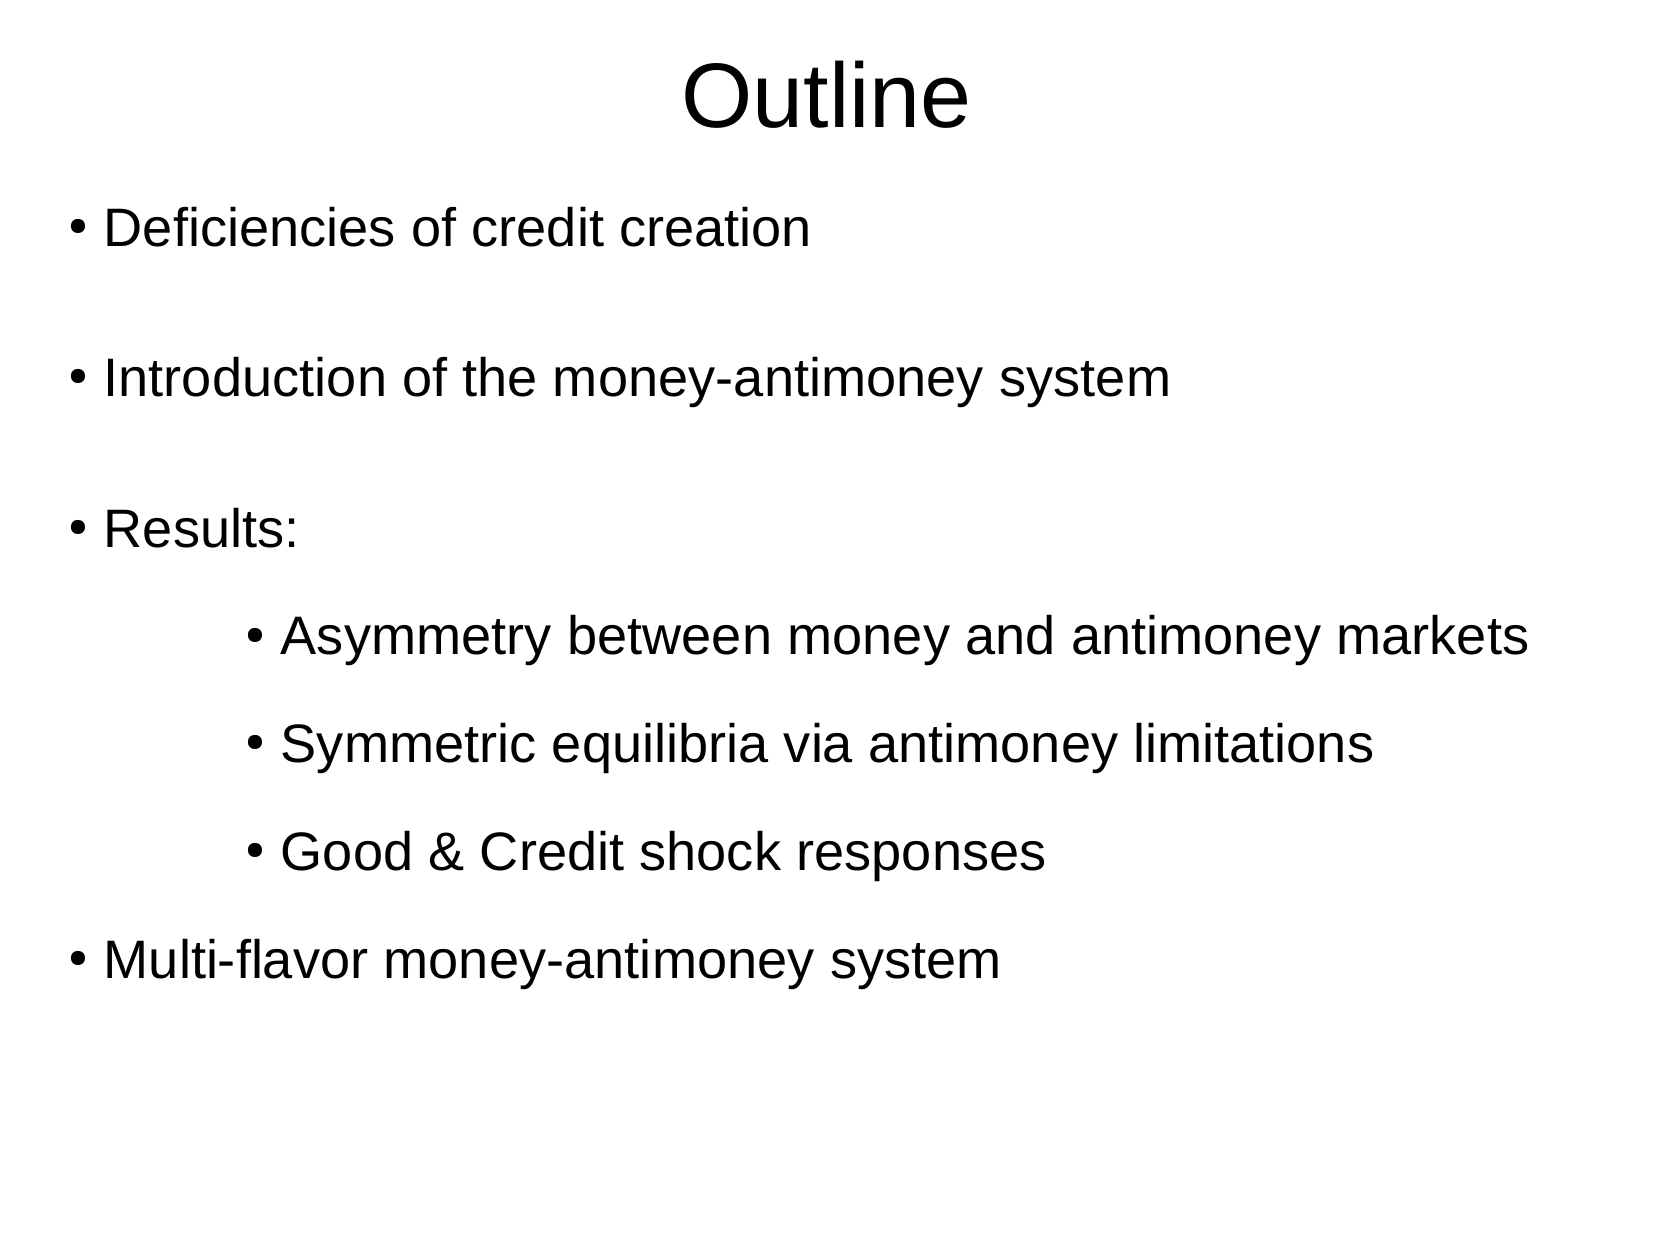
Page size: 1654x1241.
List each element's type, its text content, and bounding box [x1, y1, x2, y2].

text_box Deficiencies of credit creation Introduction of the money-antimoney system Results: Asymmetry between money and antimoney markets Symmetric equilibria via antimoney limitations Good & Credit shock responses Multi-flavor money-antimoney system [53, 189, 1646, 1058]
title Outline [82, 44, 1571, 147]
